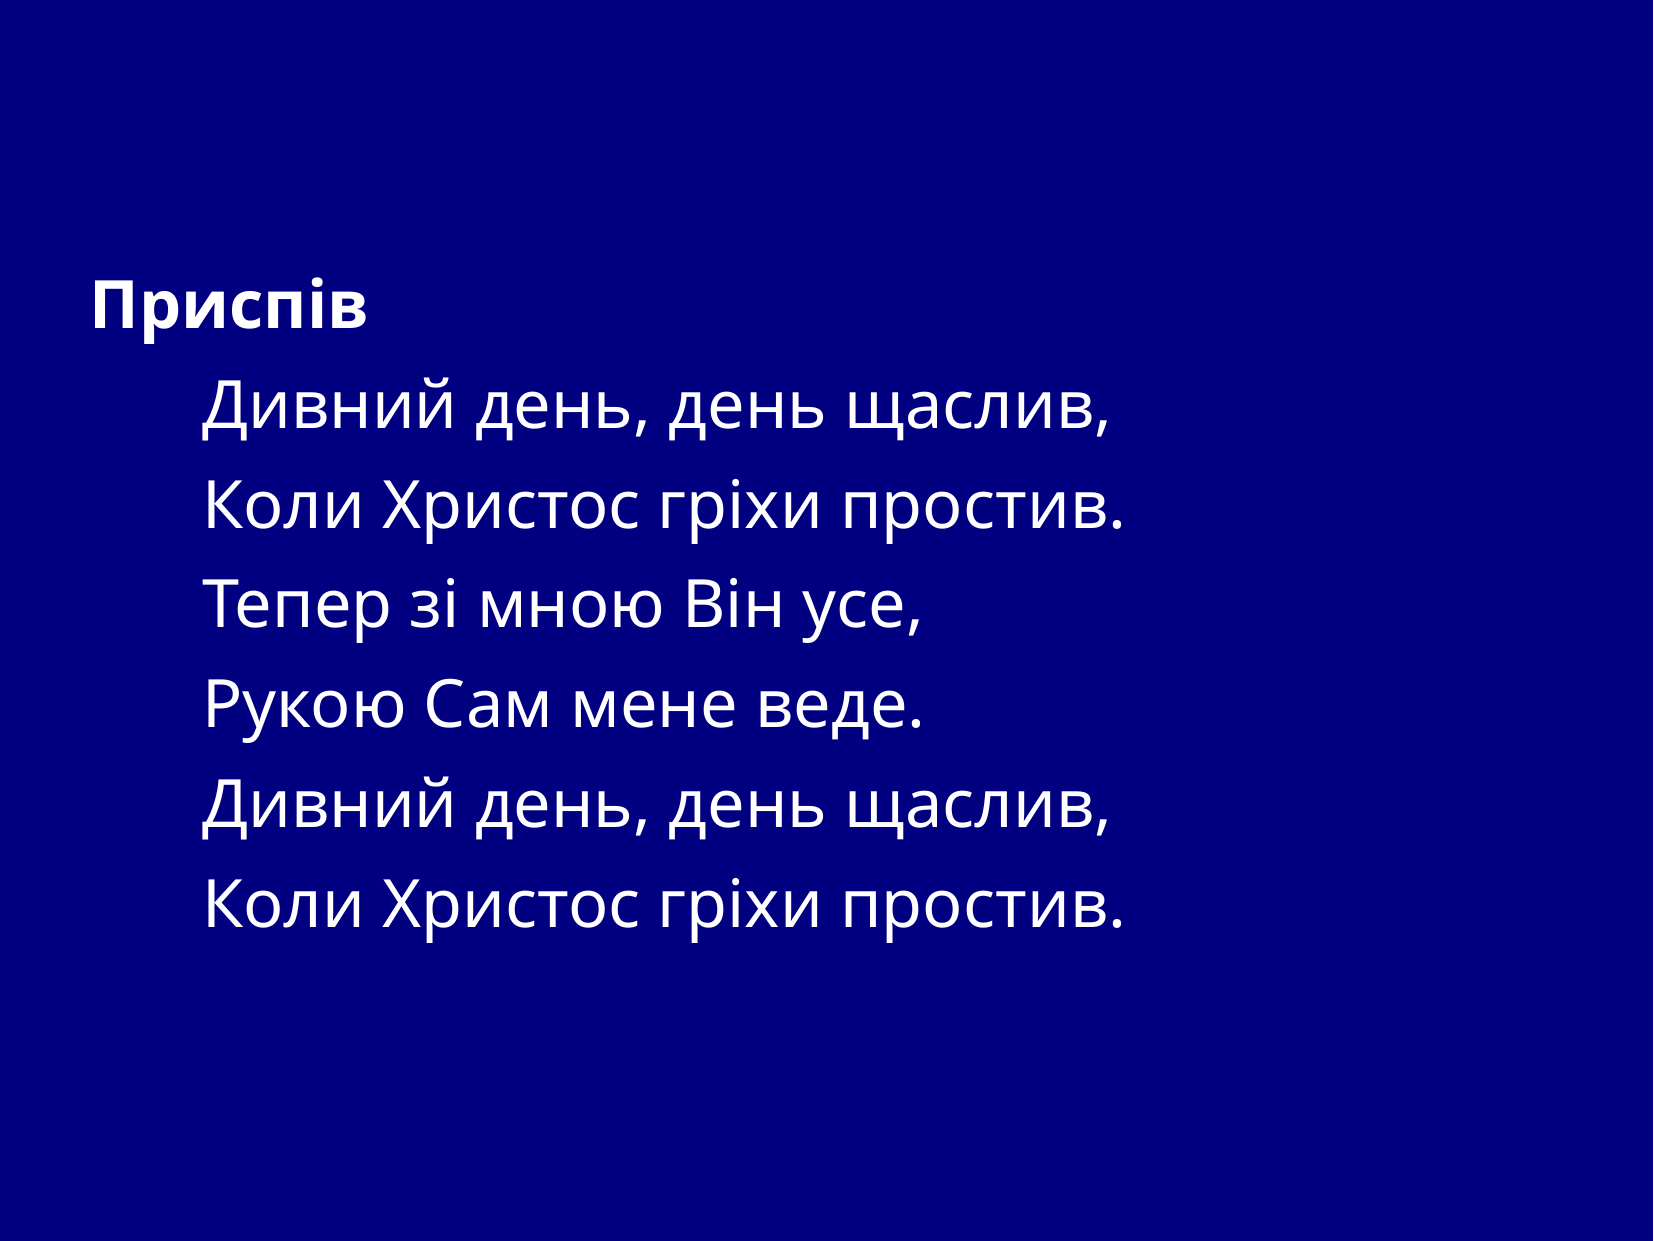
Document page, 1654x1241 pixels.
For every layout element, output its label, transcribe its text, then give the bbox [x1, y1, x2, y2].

text_box Приспів Дивний день, день щаслив, Коли Христос гріхи простив. Тепер зі мною Він усе, Рукою Сам мене веде. Дивний день, день щаслив, Коли Христос гріхи простив. [75, 150, 1576, 1163]
